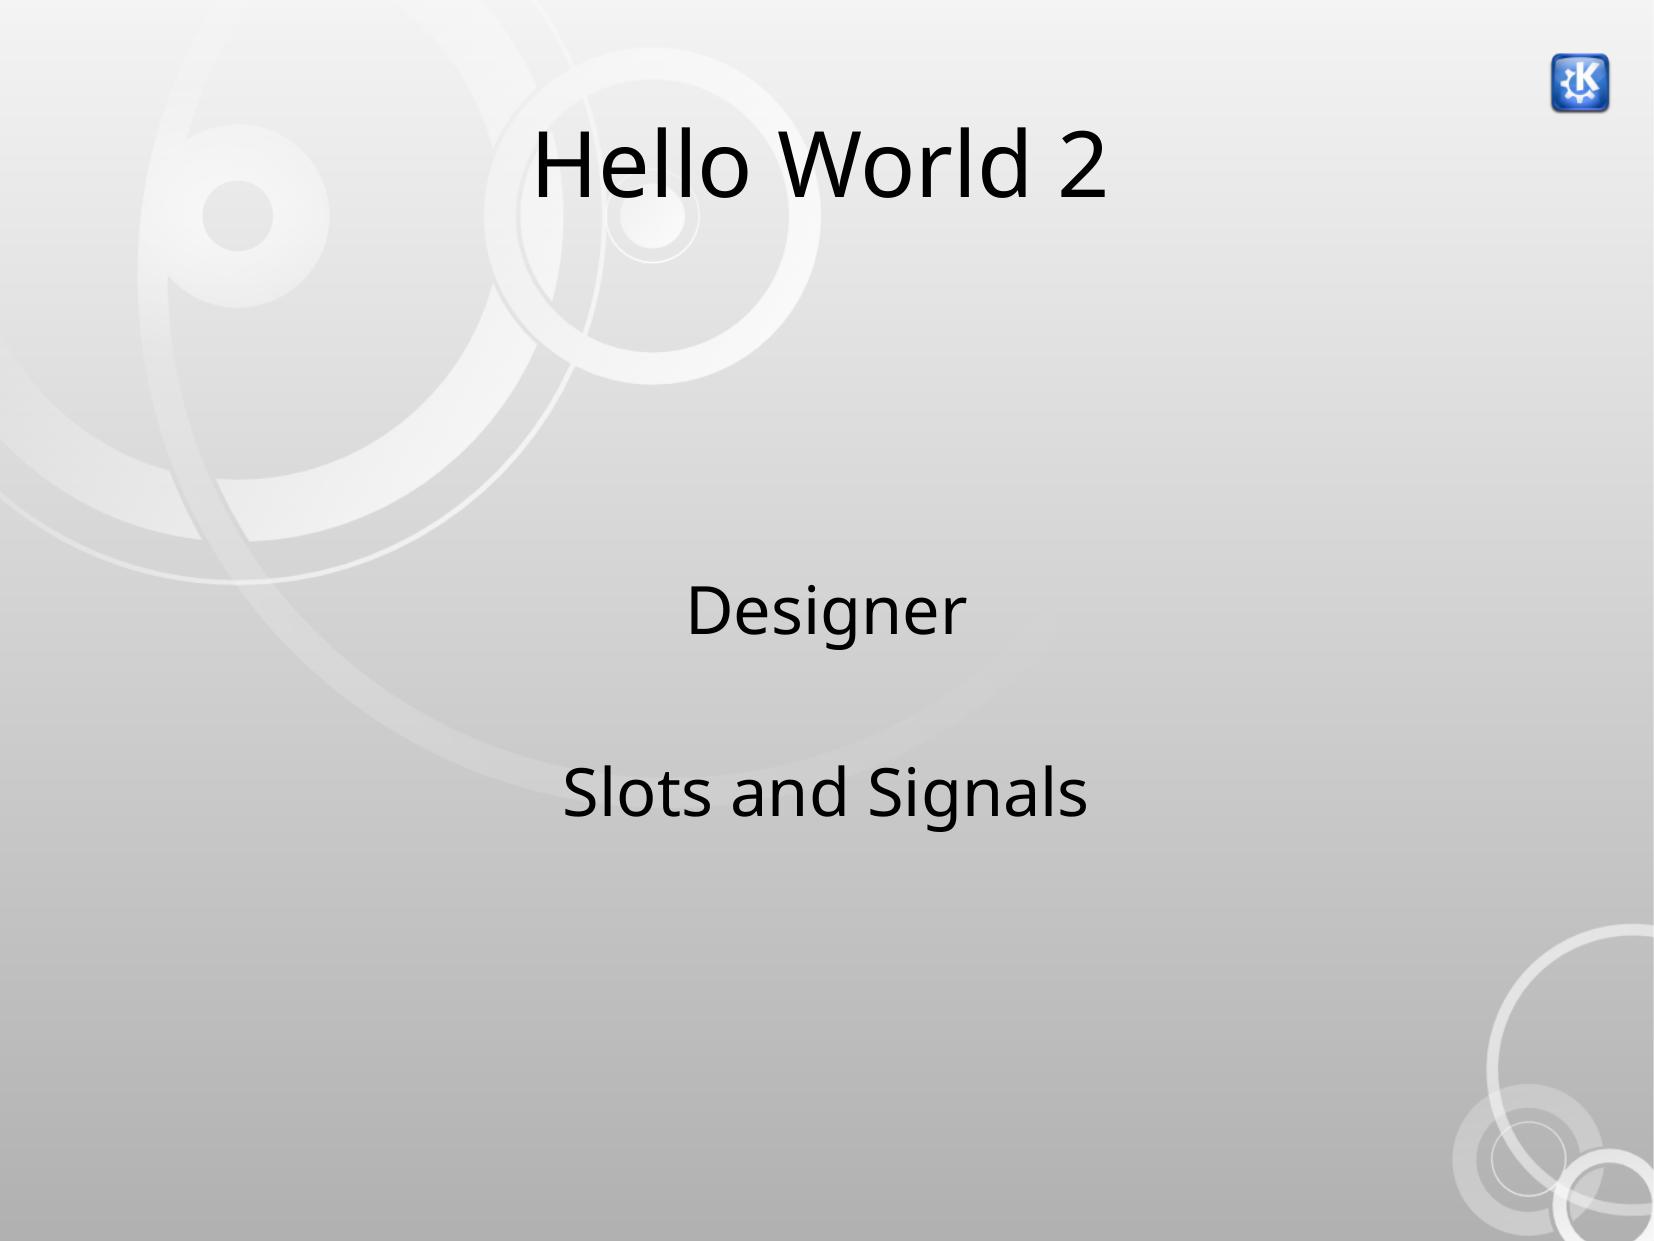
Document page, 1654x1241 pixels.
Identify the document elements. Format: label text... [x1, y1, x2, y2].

picture [0, 0, 1654, 1241]
subtitle Designer Slots and Signals [82, 297, 1571, 1102]
title Hello World 2 [76, 66, 1565, 259]
